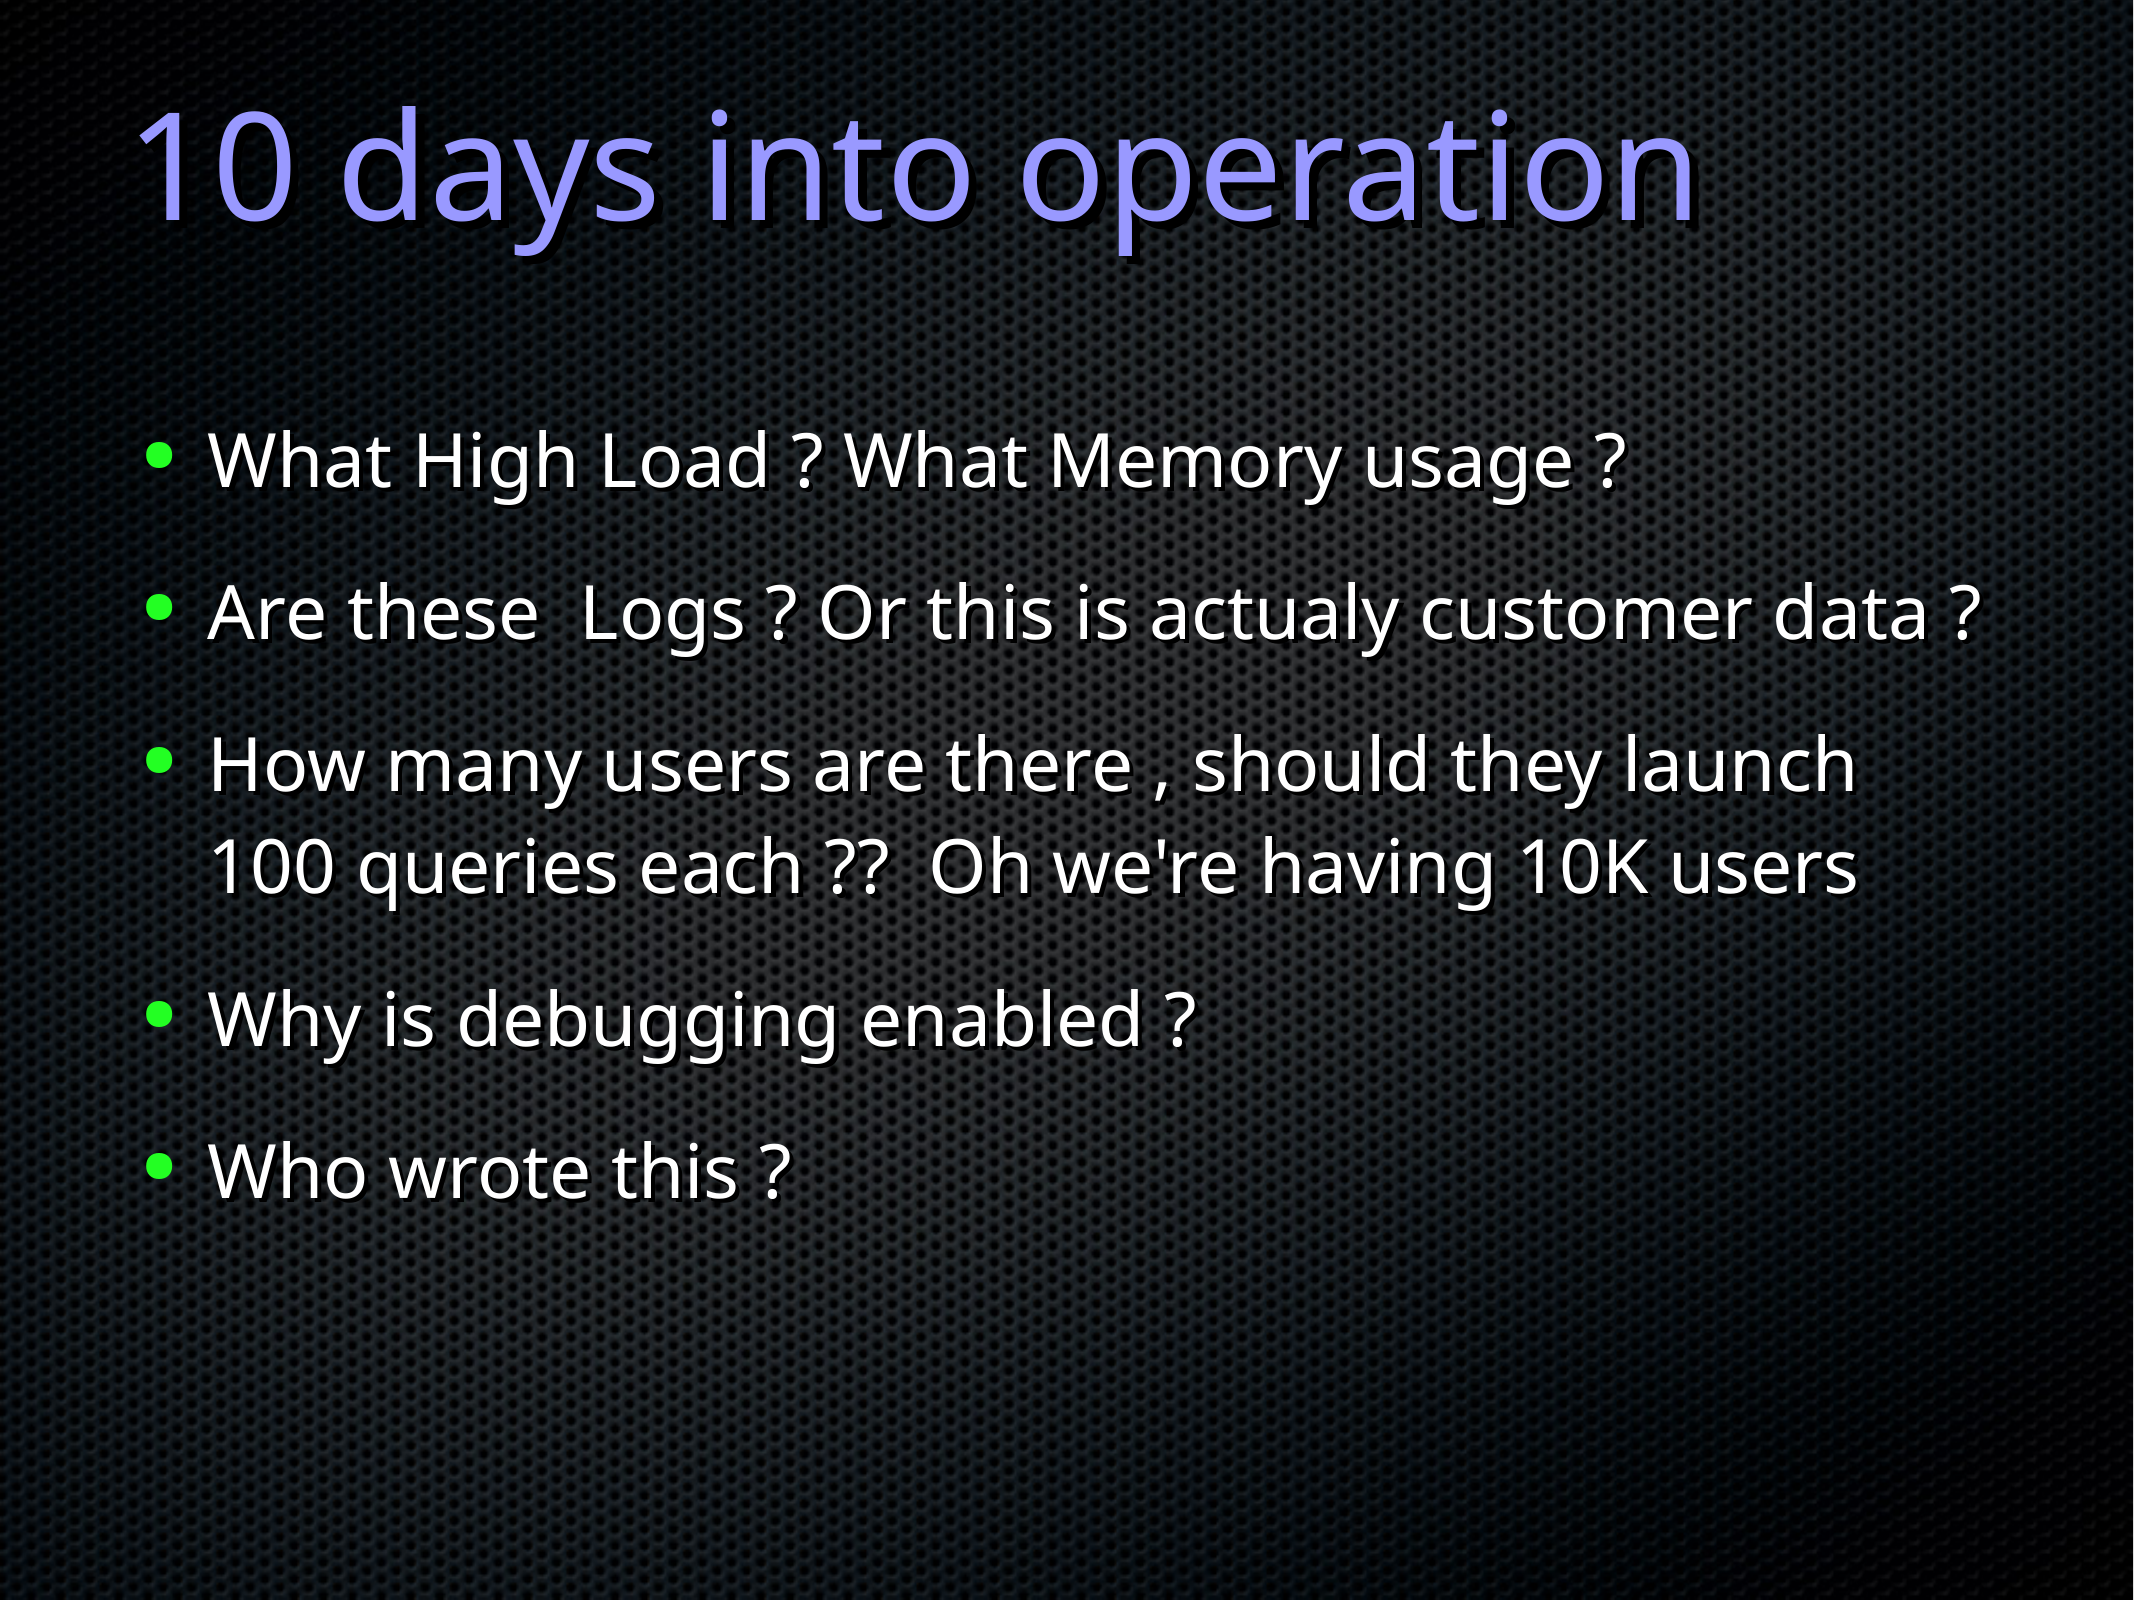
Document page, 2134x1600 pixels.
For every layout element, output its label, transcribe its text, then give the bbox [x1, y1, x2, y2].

title 10 days into operation [118, 0, 1994, 325]
picture [0, 0, 2134, 1600]
list What High Load ? What Memory usage ? Are these Logs ? Or this is actualy customer data ? How many users are there , should they launch 100 queries each ?? Oh we're having 10K users Why is debugging enabled ? Who wrote this ? [132, 277, 2008, 1503]
